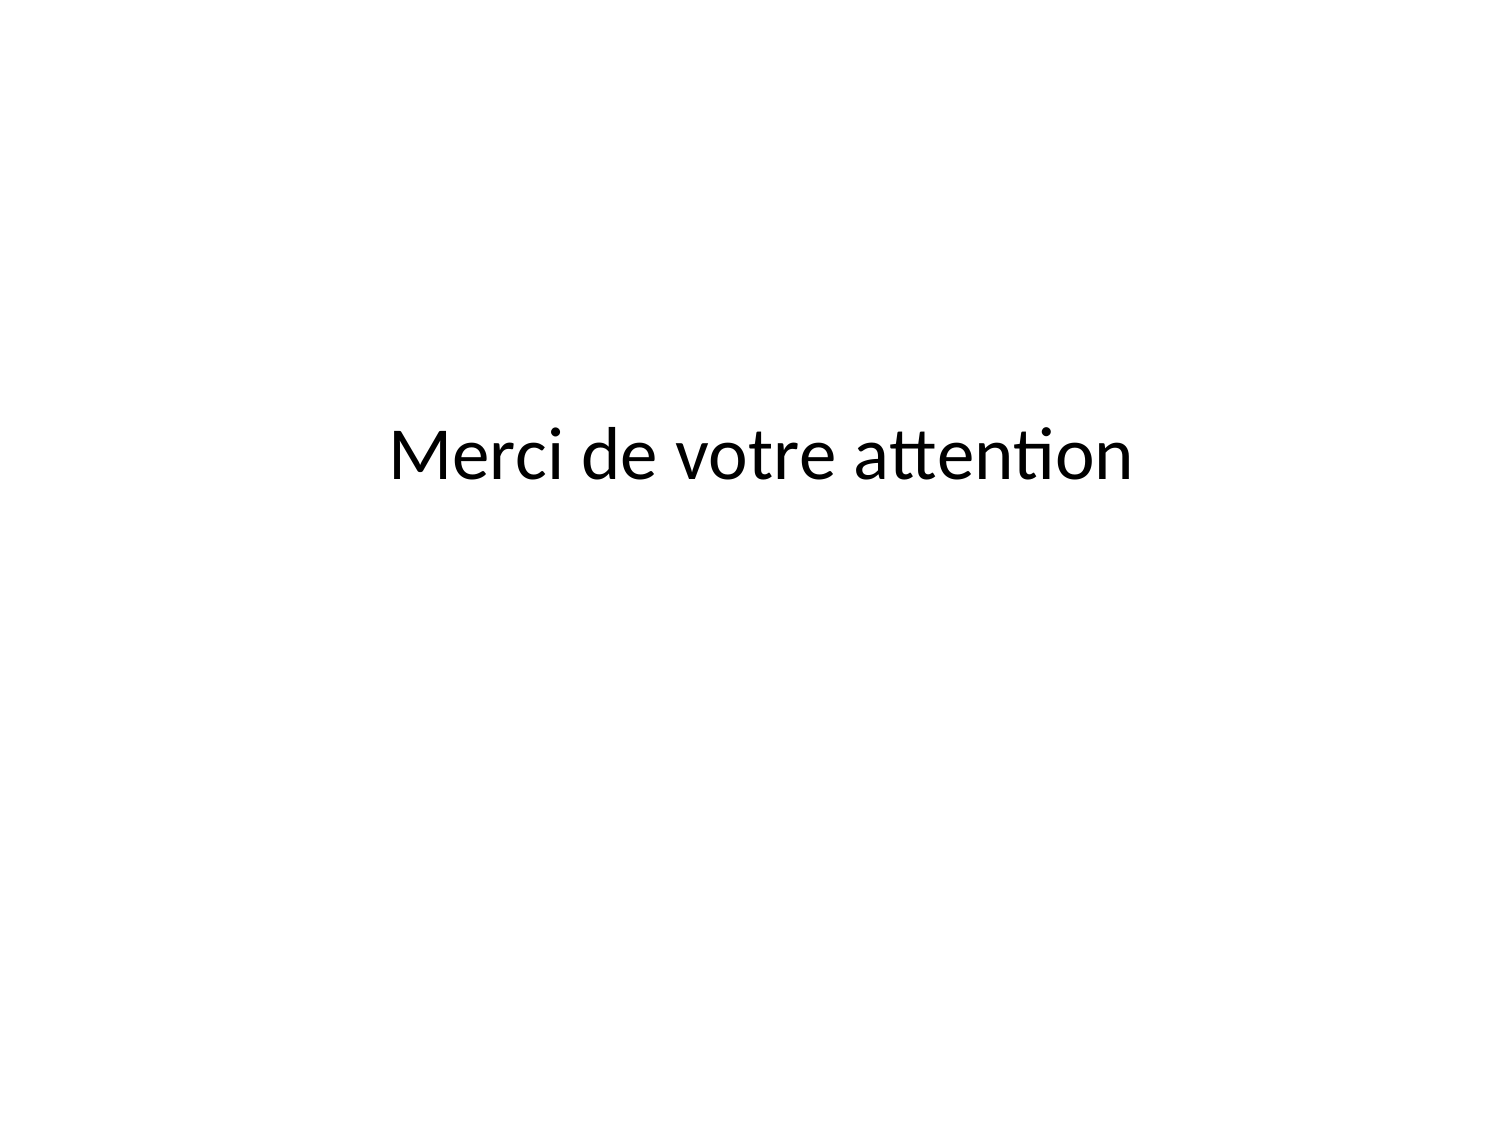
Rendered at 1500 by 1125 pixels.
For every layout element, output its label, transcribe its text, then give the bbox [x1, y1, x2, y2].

text_box Merci de votre attention [265, 397, 1258, 503]
